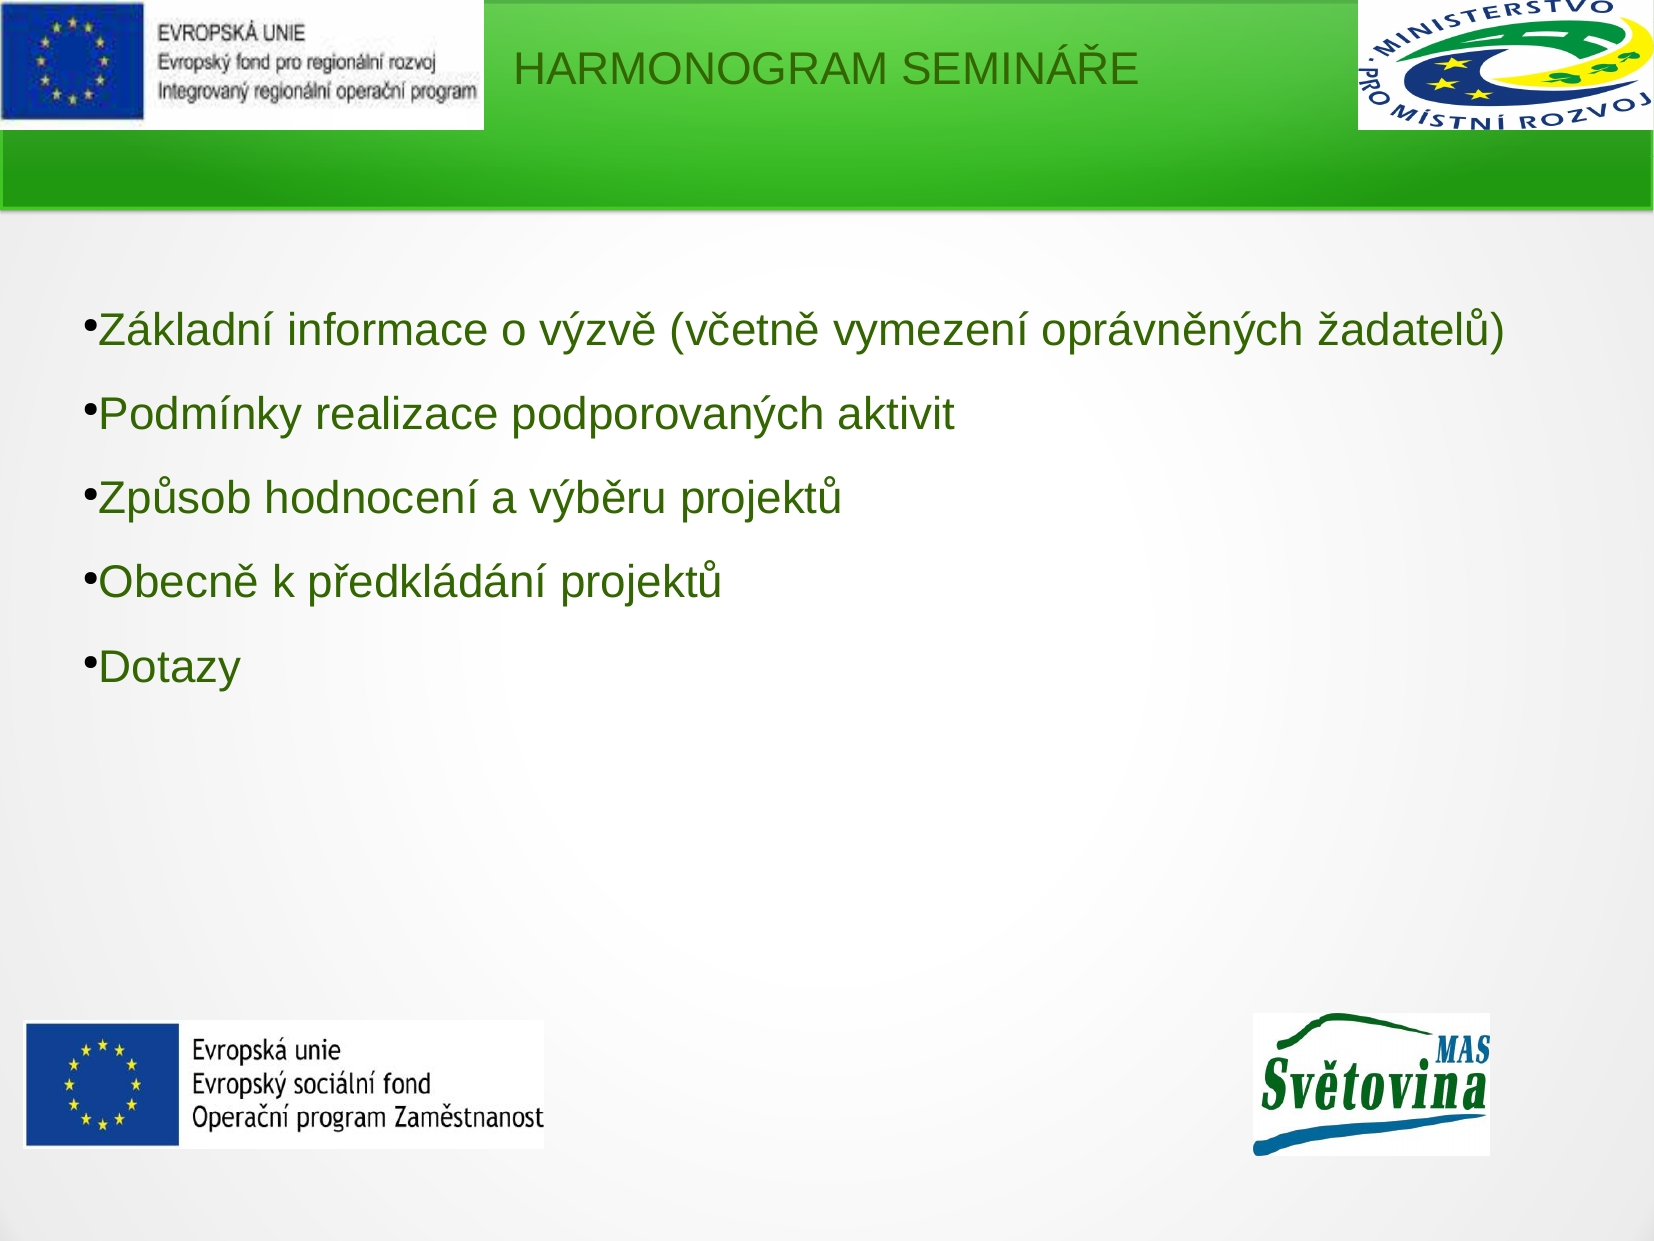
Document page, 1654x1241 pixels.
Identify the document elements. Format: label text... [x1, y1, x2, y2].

picture [1253, 1013, 1490, 1156]
picture [23, 1020, 544, 1149]
picture [0, 0, 484, 130]
list Základní informace o výzvě (včetně vymezení oprávněných žadatelů) Podmínky realizace podporovaných aktivit Způsob hodnocení a výběru projektů Obecně k předkládání projektů Dotazy [82, 299, 1571, 1019]
picture [1358, 0, 1654, 130]
title HARMONOGRAM SEMINÁŘE [82, 0, 1571, 175]
